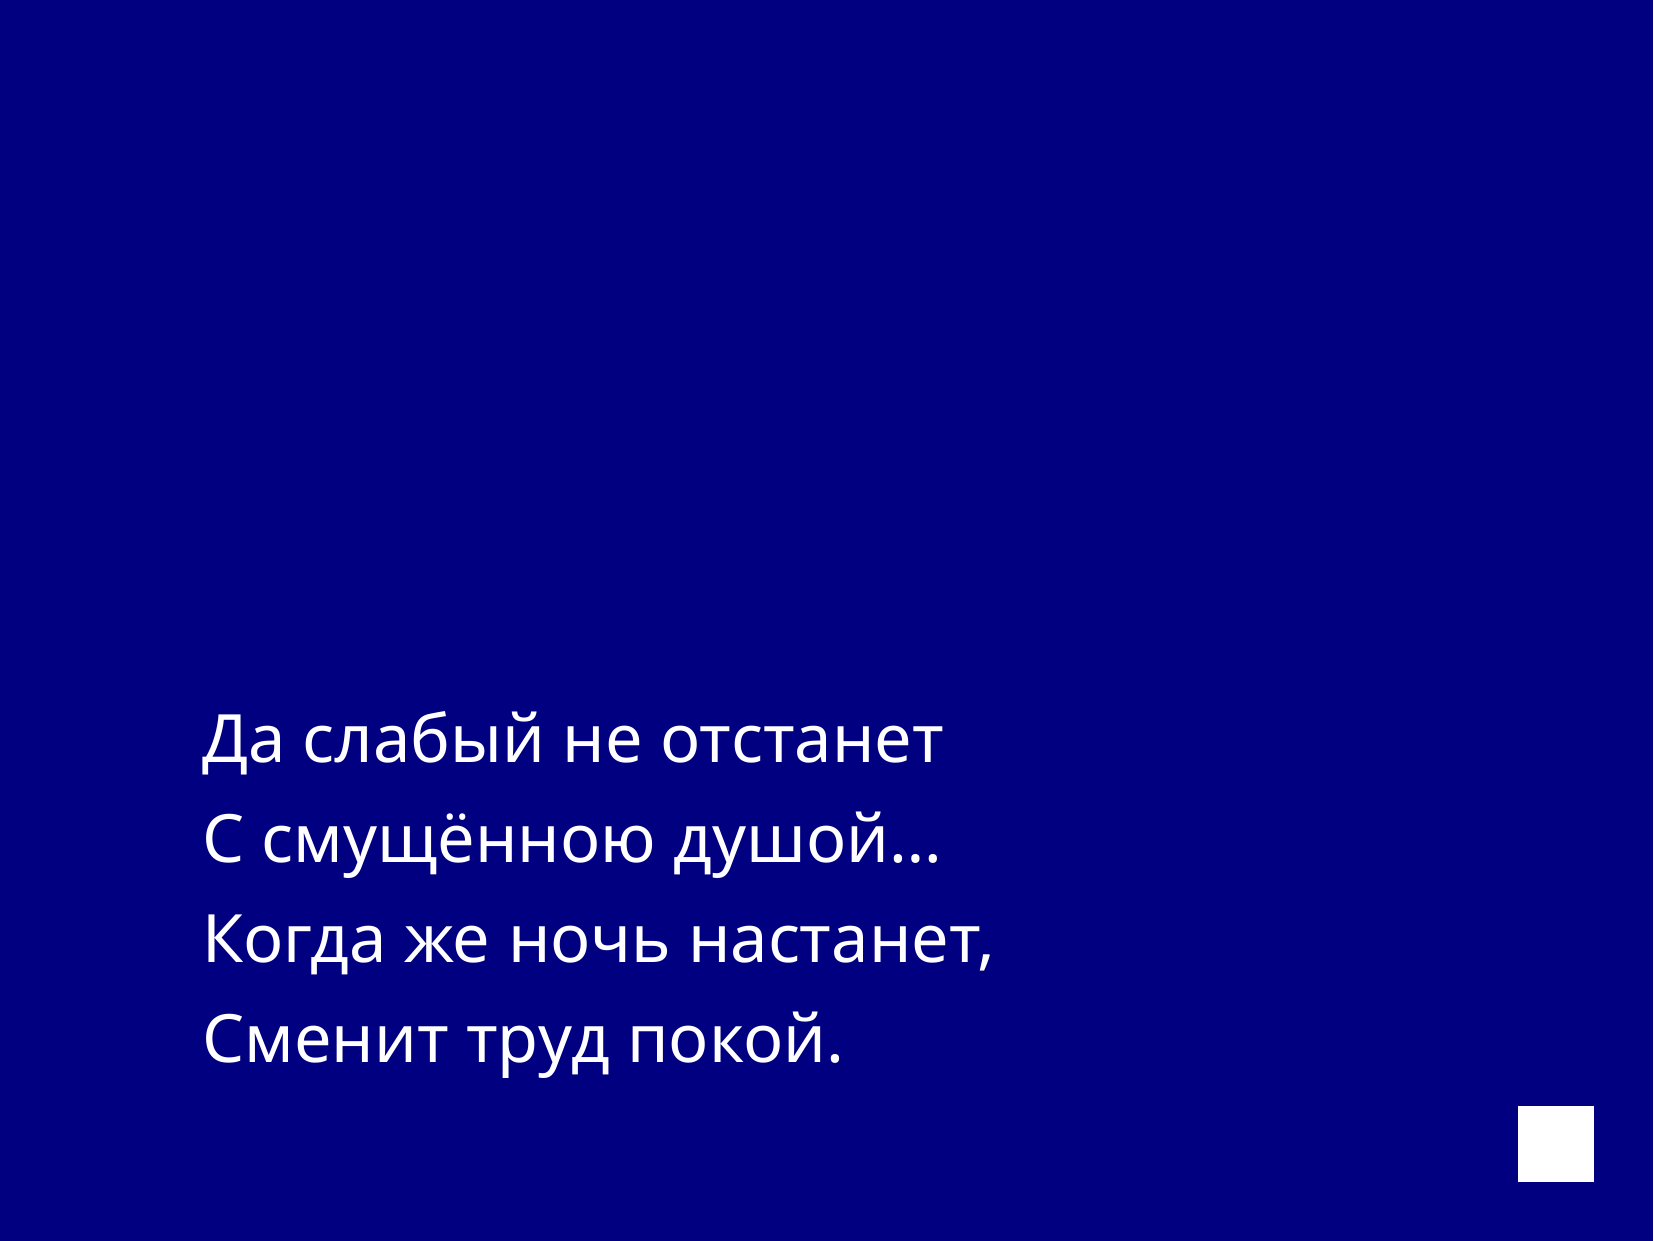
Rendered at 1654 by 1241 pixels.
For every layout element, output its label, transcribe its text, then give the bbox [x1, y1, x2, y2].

text_box Да слабый не отстанет С смущённою душой… Когда же ночь настанет, Сменит труд покой. [75, 675, 1576, 1163]
text_box [1518, 1106, 1594, 1182]
